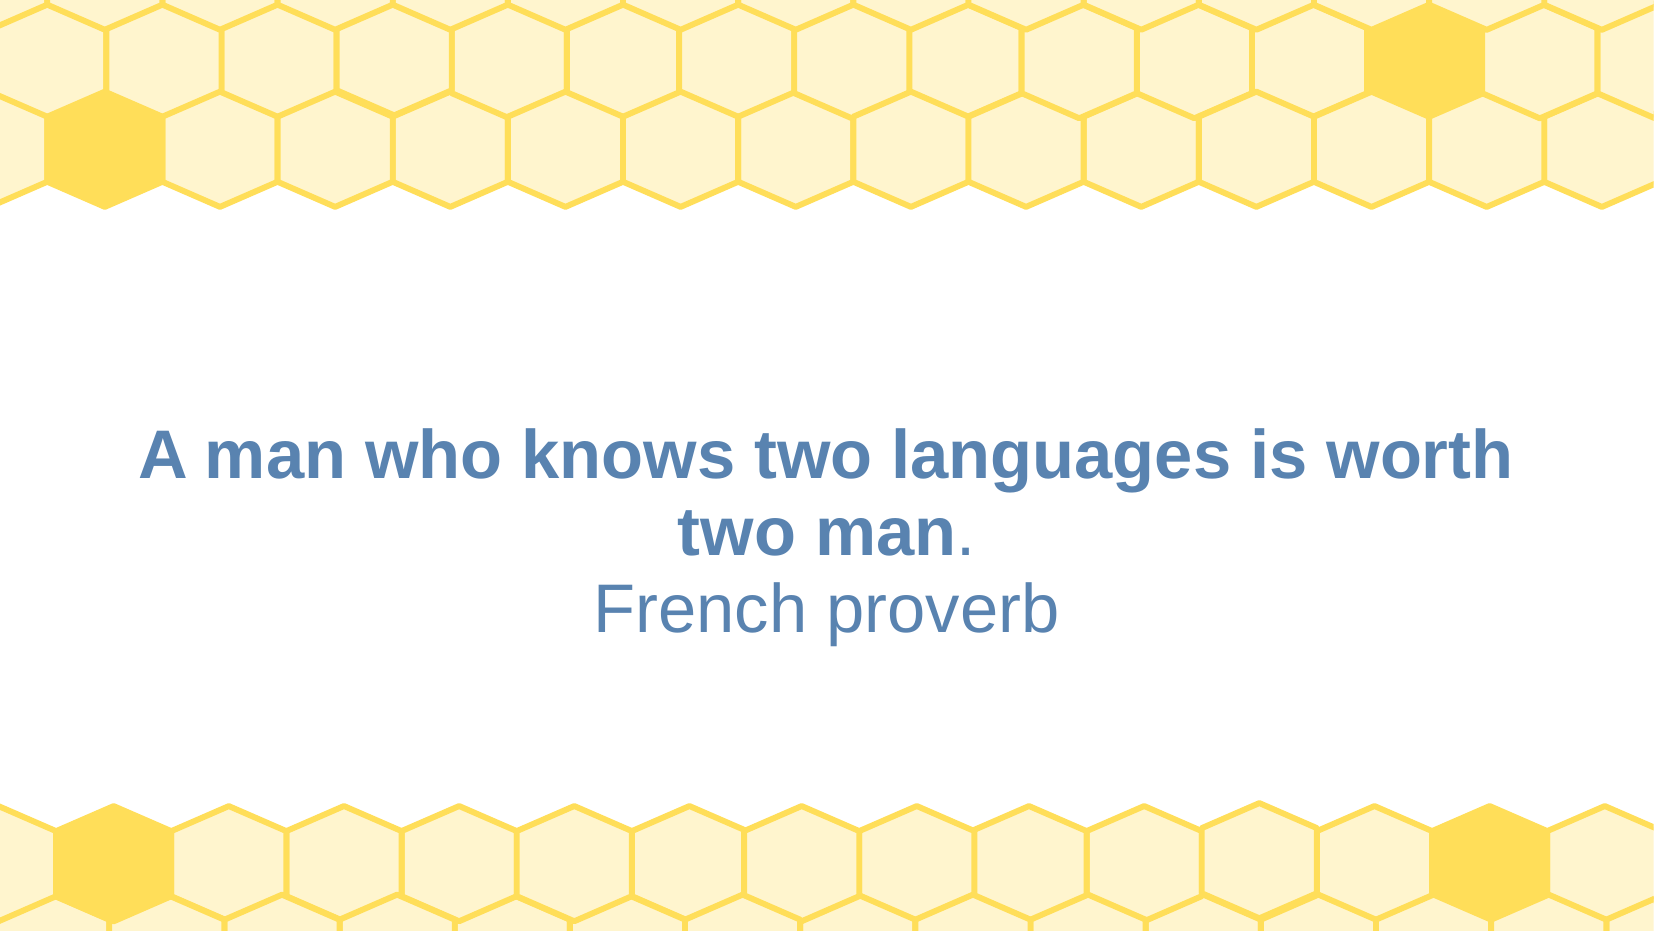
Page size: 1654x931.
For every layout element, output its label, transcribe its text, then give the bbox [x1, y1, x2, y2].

title A man who knows two languages is worth two man. French proverb [88, 324, 1565, 739]
